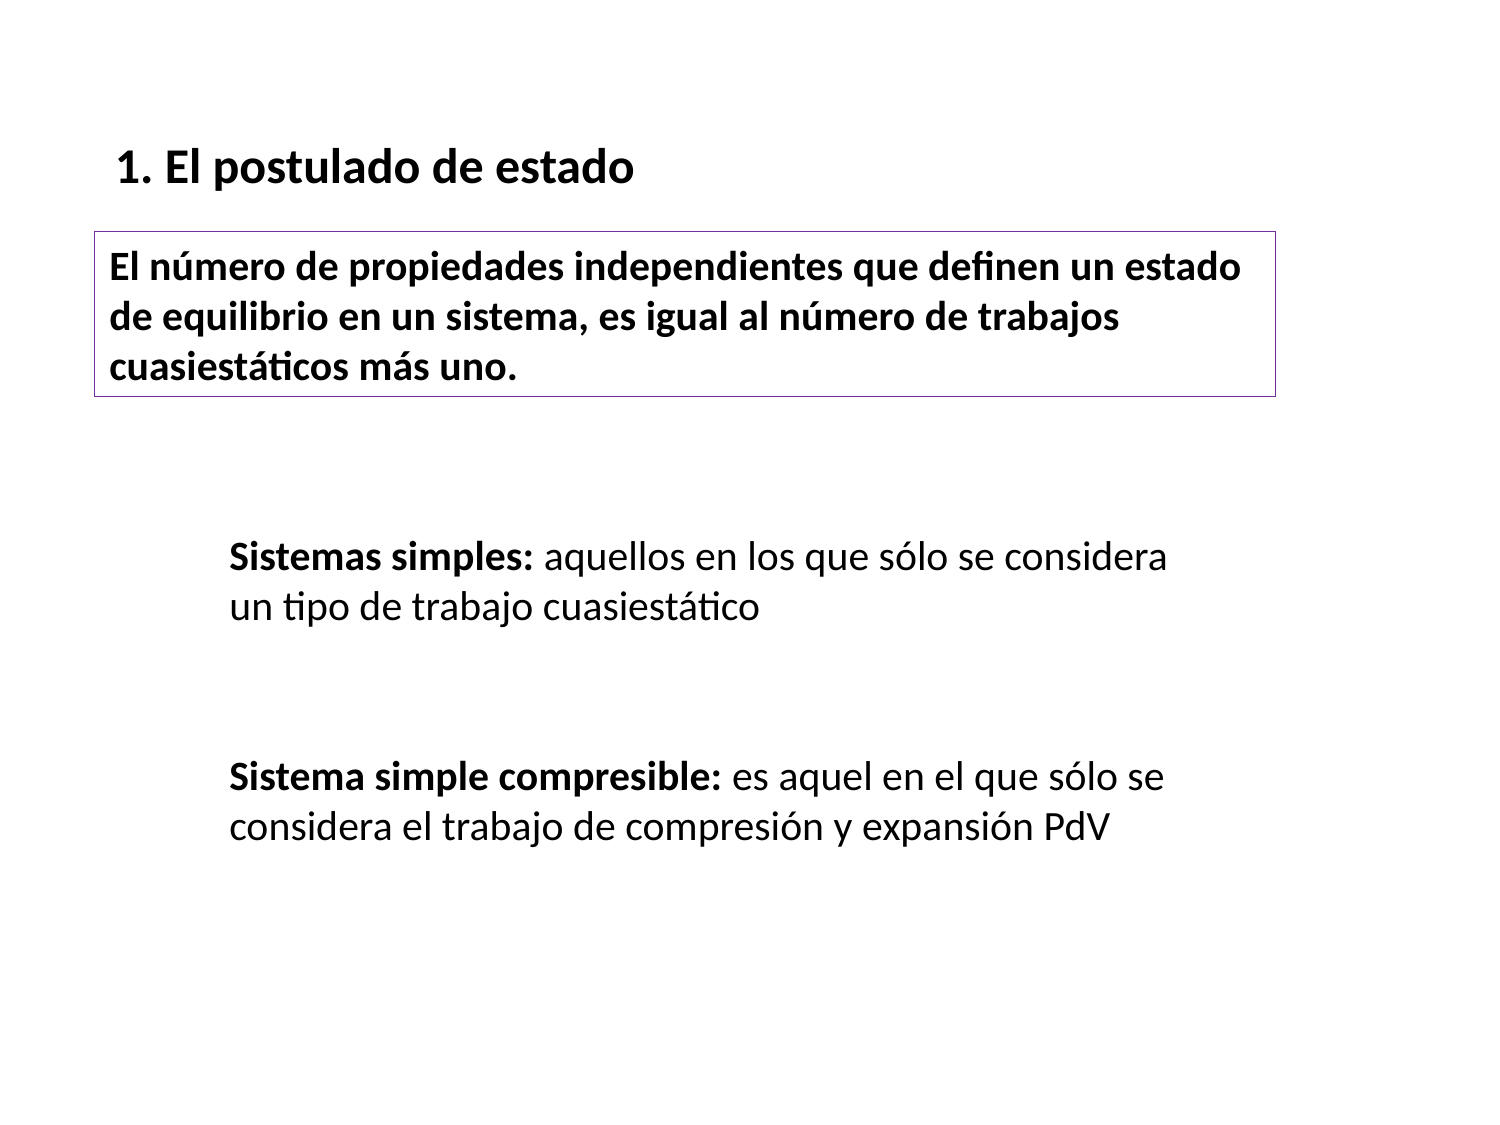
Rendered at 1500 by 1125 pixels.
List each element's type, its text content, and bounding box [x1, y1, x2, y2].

text_box Sistema simple compresible: es aquel en el que sólo se considera el trabajo de compresión y expansión PdV [214, 741, 1247, 857]
text_box Sistemas simples: aquellos en los que sólo se considera un tipo de trabajo cuasiestático [214, 521, 1225, 637]
text_box El número de propiedades independientes que definen un estado de equilibrio en un sistema, es igual al número de trabajos cuasiestáticos más uno. [94, 231, 1276, 397]
text_box 1. El postulado de estado [99, 70, 1450, 258]
